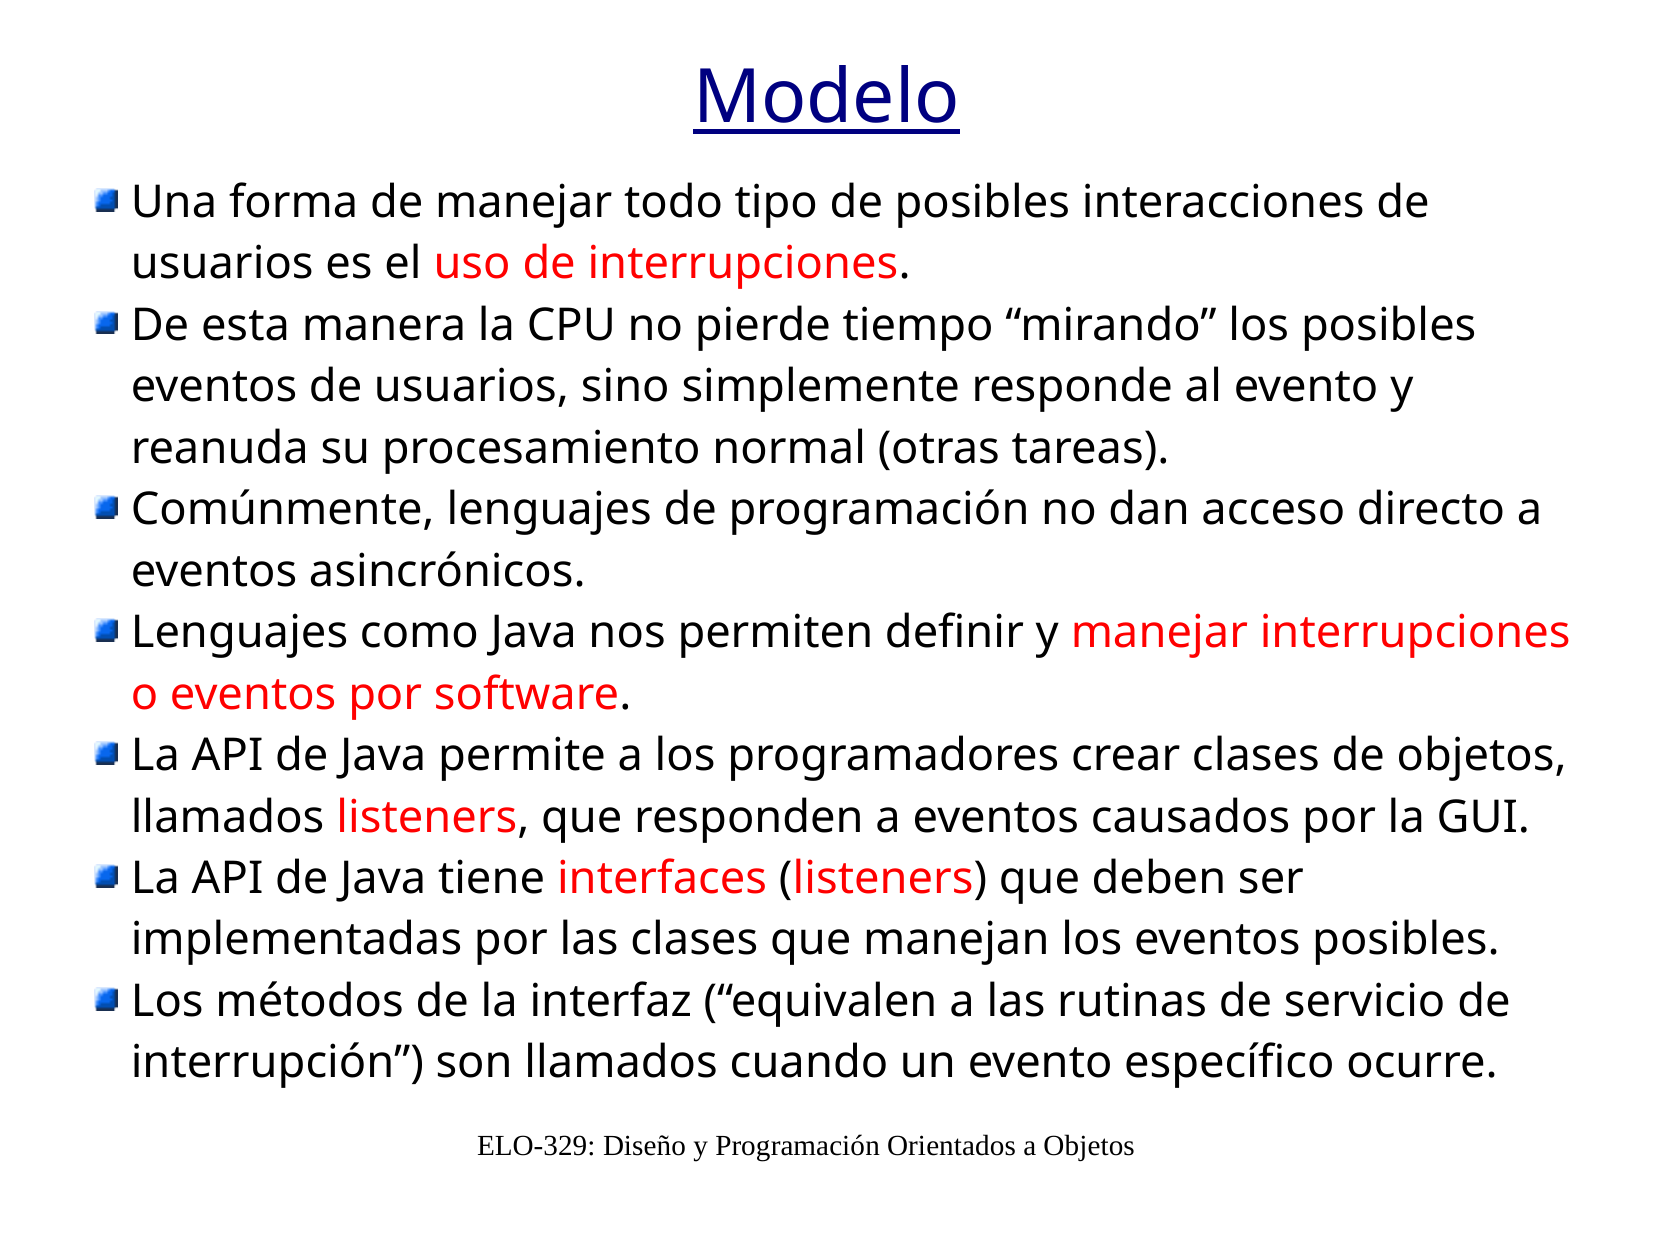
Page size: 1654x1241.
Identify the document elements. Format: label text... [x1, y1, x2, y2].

list Una forma de manejar todo tipo de posibles interacciones de usuarios es el uso de interrupciones. De esta manera la CPU no pierde tiempo “mirando” los posibles eventos de usuarios, sino simplemente responde al evento y reanuda su procesamiento normal (otras tareas). Comúnmente, lenguajes de programación no dan acceso directo a eventos asincrónicos. Lenguajes como Java nos permiten definir y manejar interrupciones o eventos por software. La API de Java permite a los programadores crear clases de objetos, llamados listeners, que responden a eventos causados por la GUI. La API de Java tiene interfaces (listeners) que deben ser implementadas por las clases que manejan los eventos posibles. Los métodos de la interfaz (“equivalen a las rutinas de servicio de interrupción”) son llamados cuando un evento específico ocurre. [82, 169, 1571, 1126]
title Modelo [82, 43, 1571, 145]
